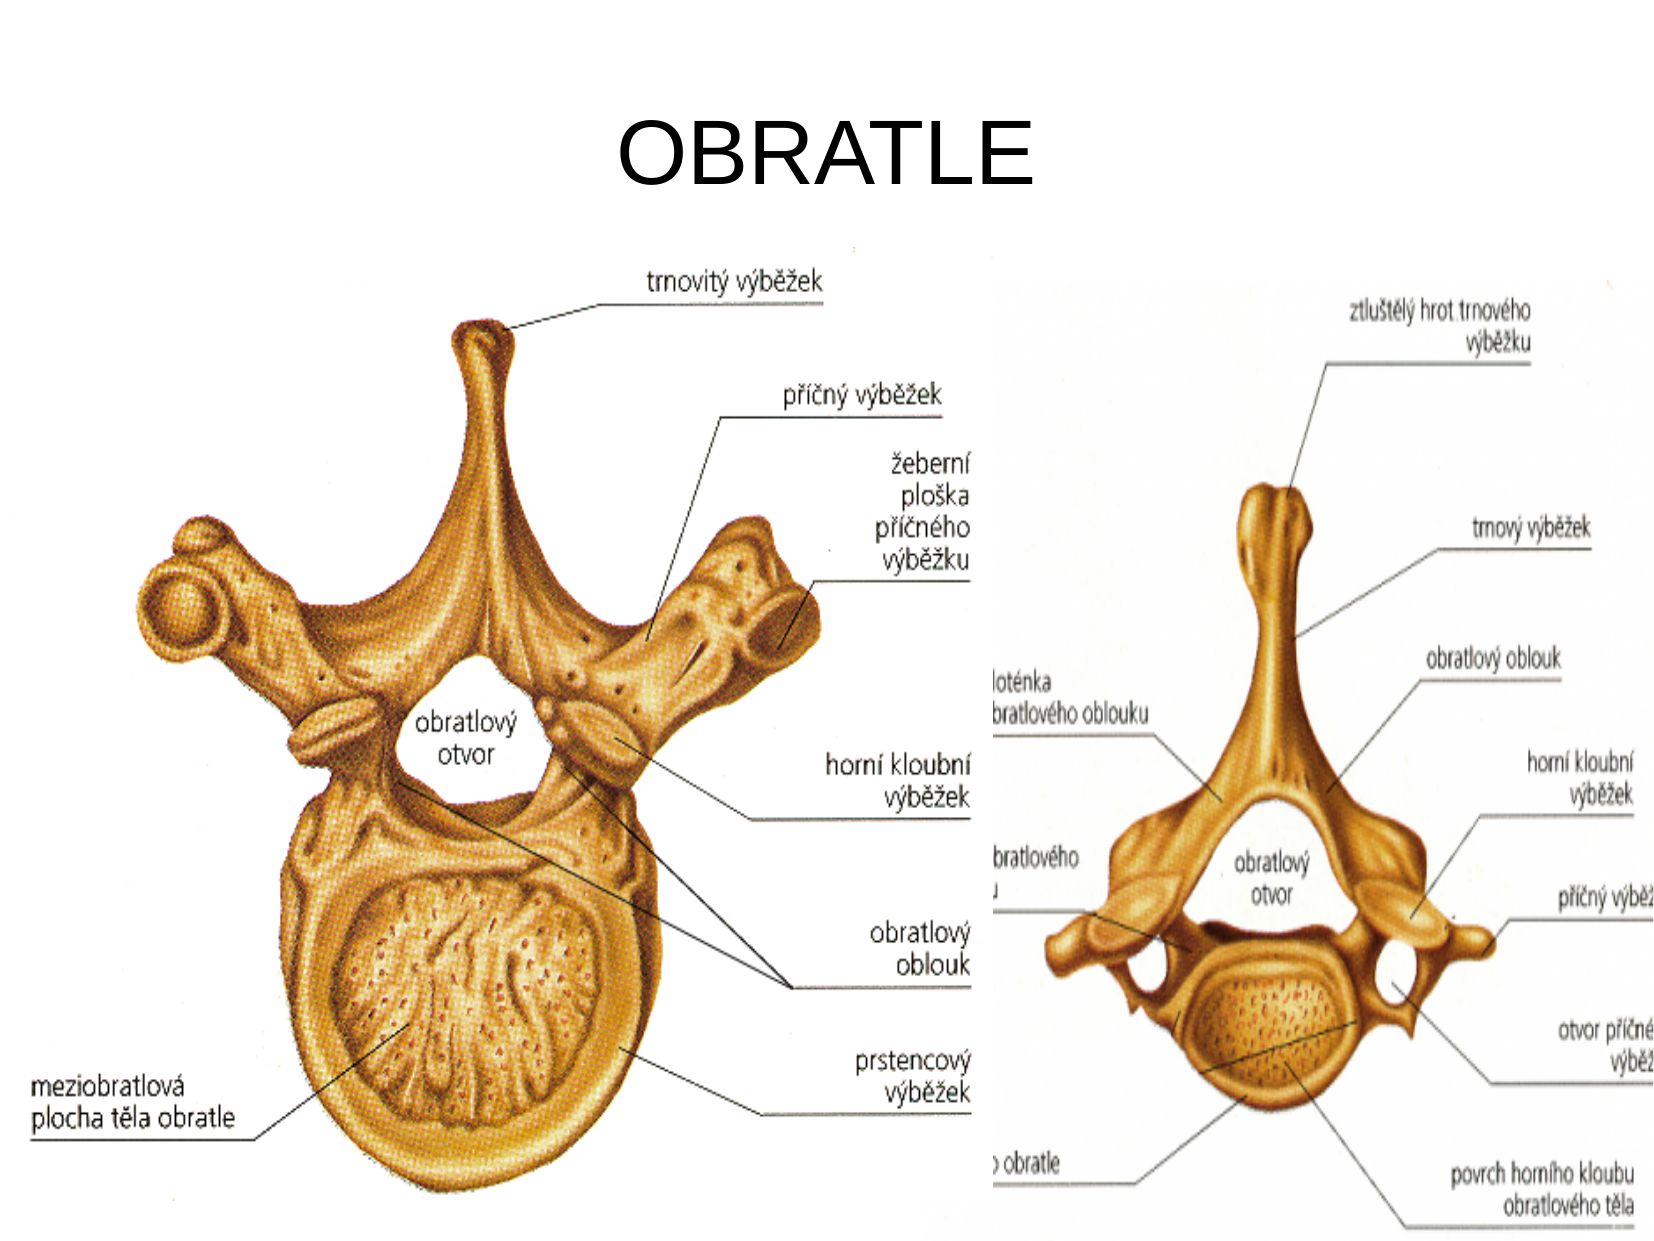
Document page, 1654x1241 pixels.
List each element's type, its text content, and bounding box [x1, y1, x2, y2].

picture [11, 247, 1654, 1241]
title OBRATLE [82, 49, 1571, 257]
